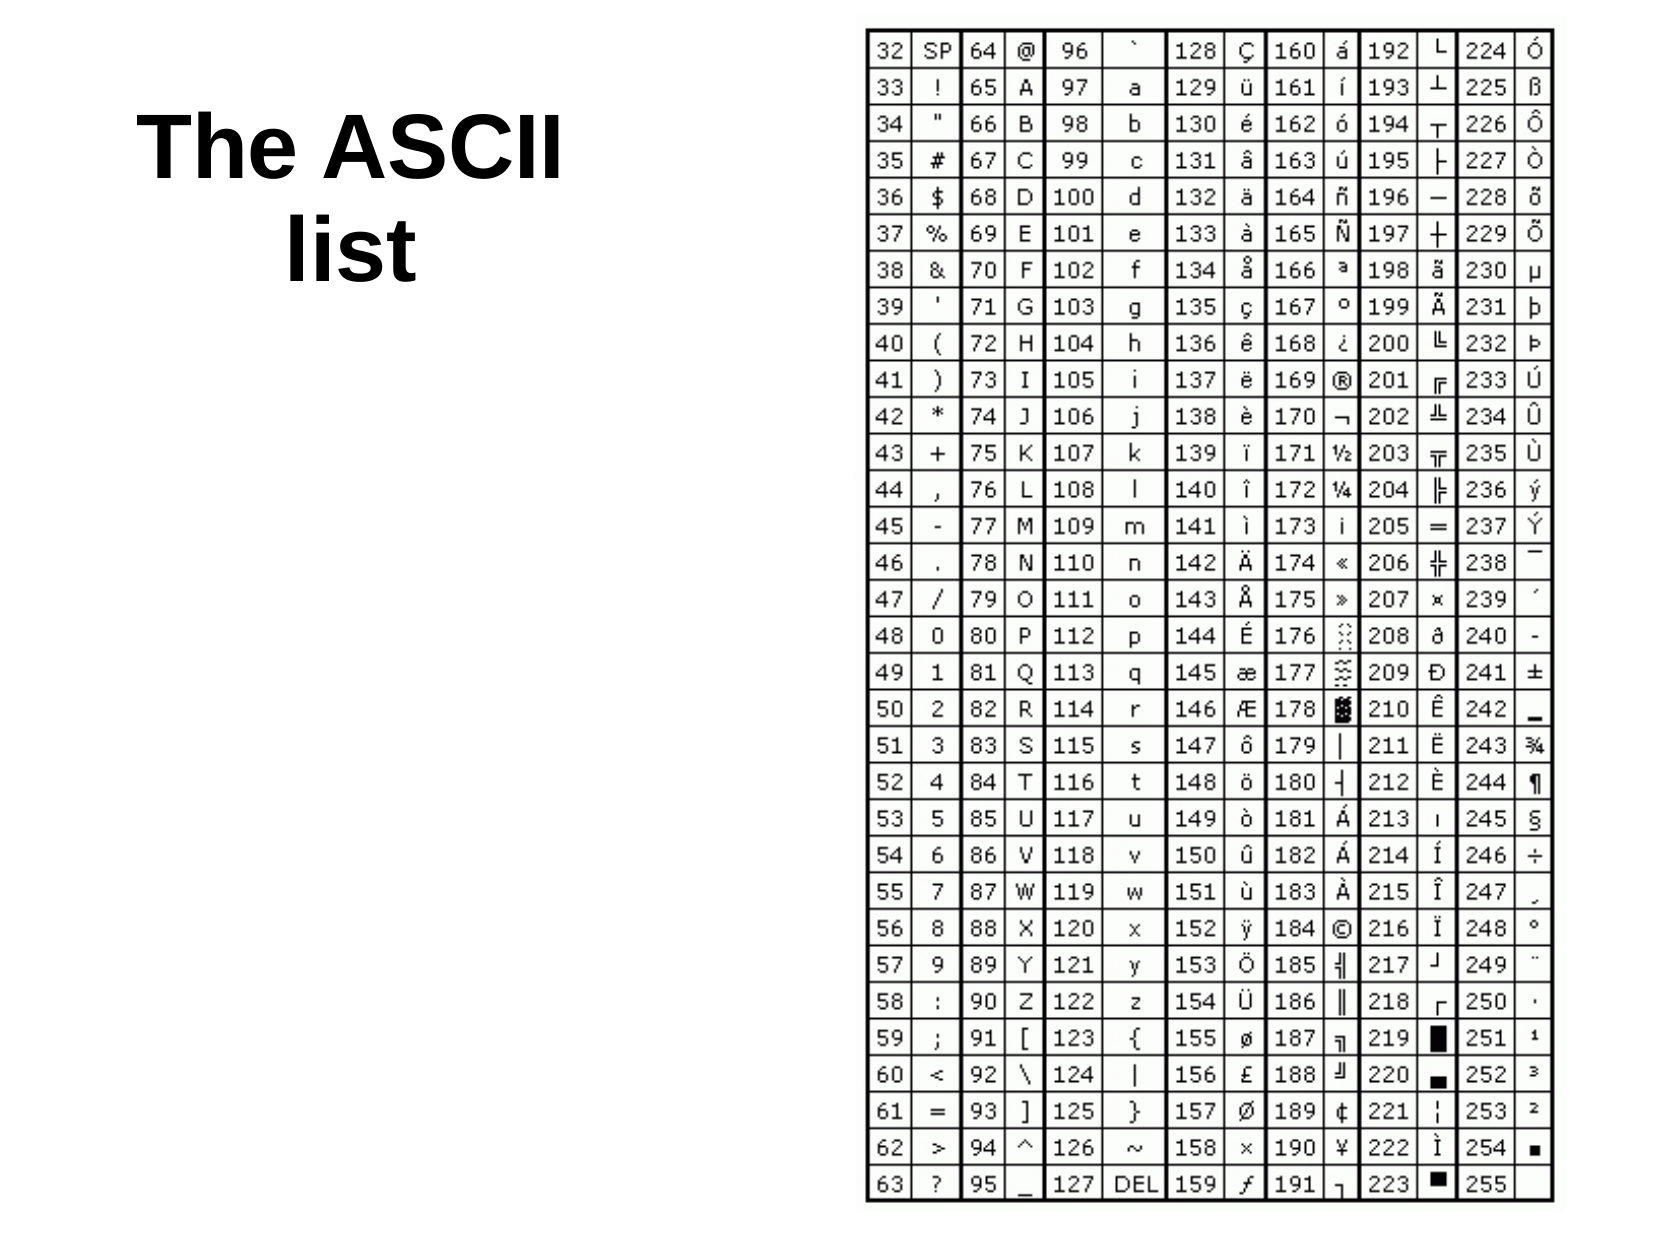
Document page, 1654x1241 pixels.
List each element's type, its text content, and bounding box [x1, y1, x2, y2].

text_box The ASCII list [111, 88, 591, 309]
picture [854, 15, 1565, 1211]
